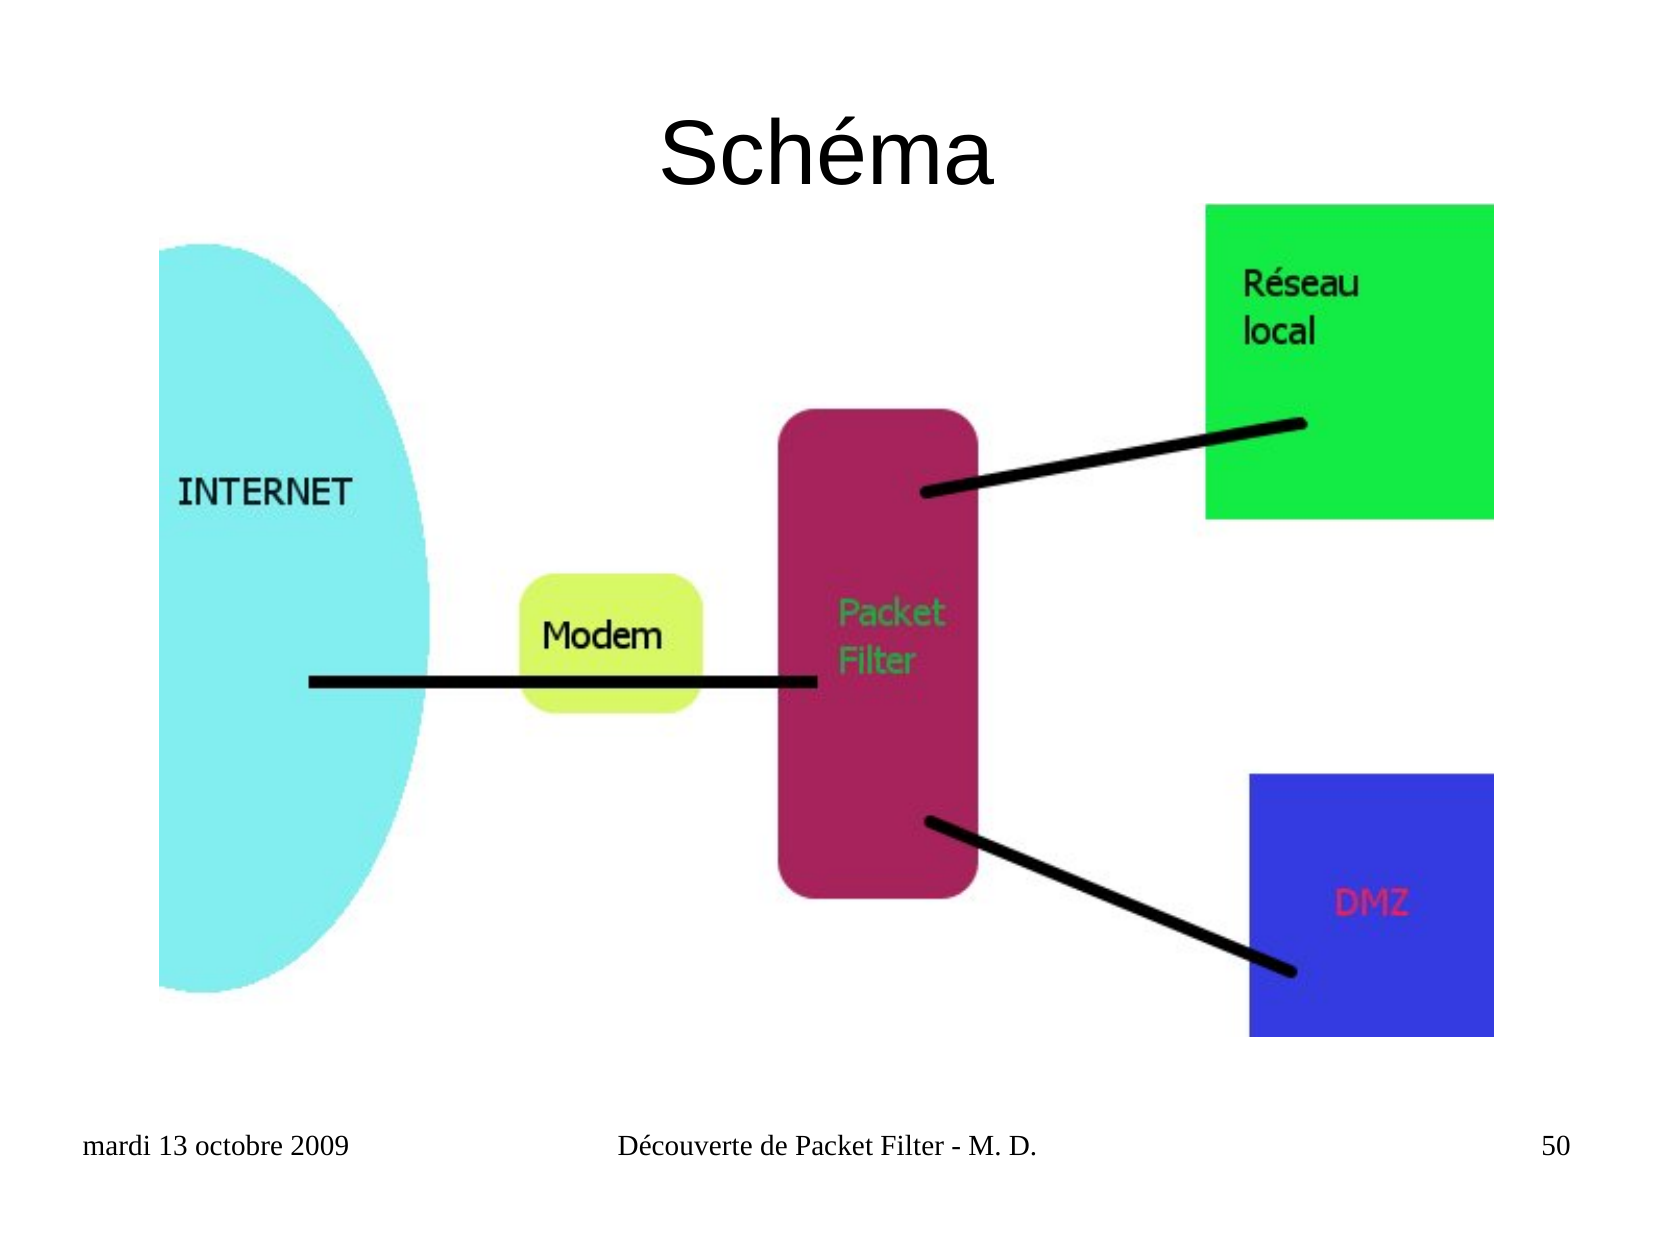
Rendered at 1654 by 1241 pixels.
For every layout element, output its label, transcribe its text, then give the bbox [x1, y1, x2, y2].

picture [159, 203, 1494, 1037]
title Schéma [82, 56, 1571, 250]
